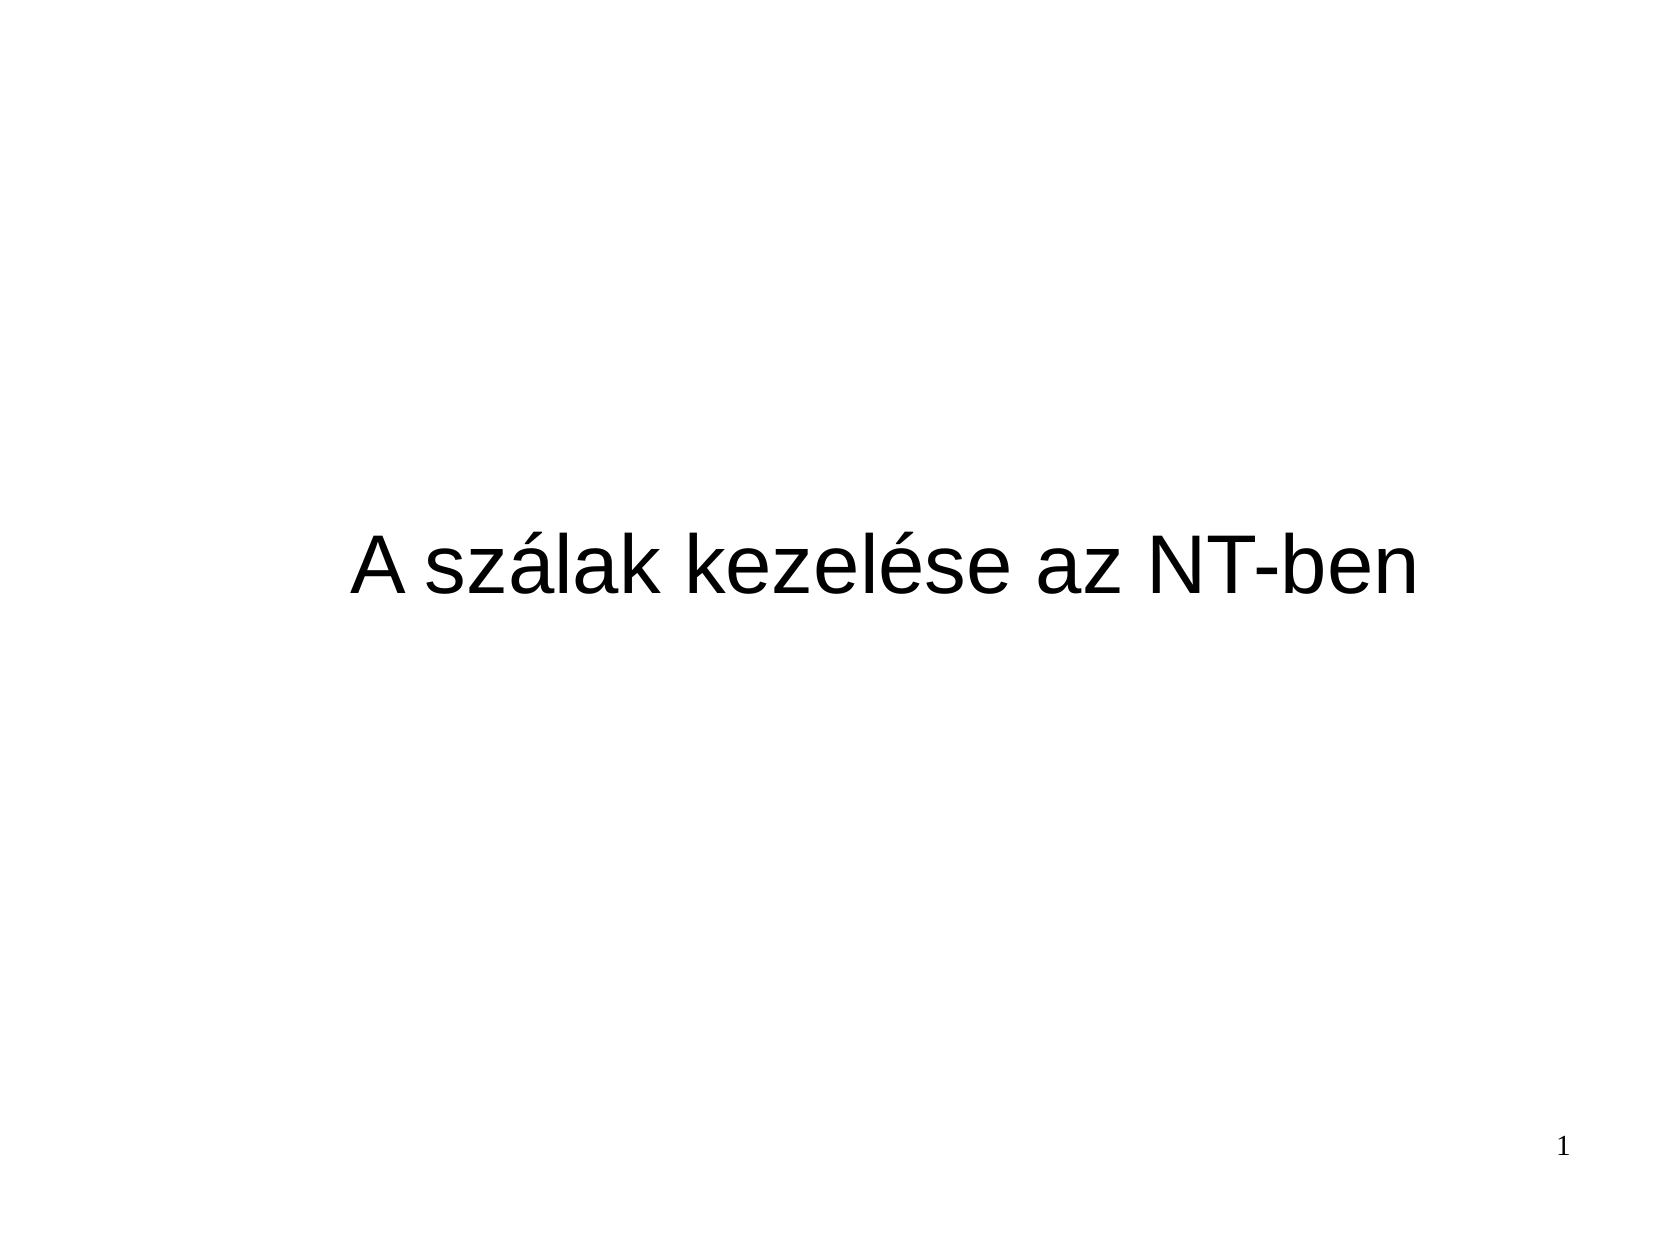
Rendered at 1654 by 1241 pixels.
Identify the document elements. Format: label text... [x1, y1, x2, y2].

subtitle A szálak kezelése az NT-ben [266, 502, 1504, 655]
